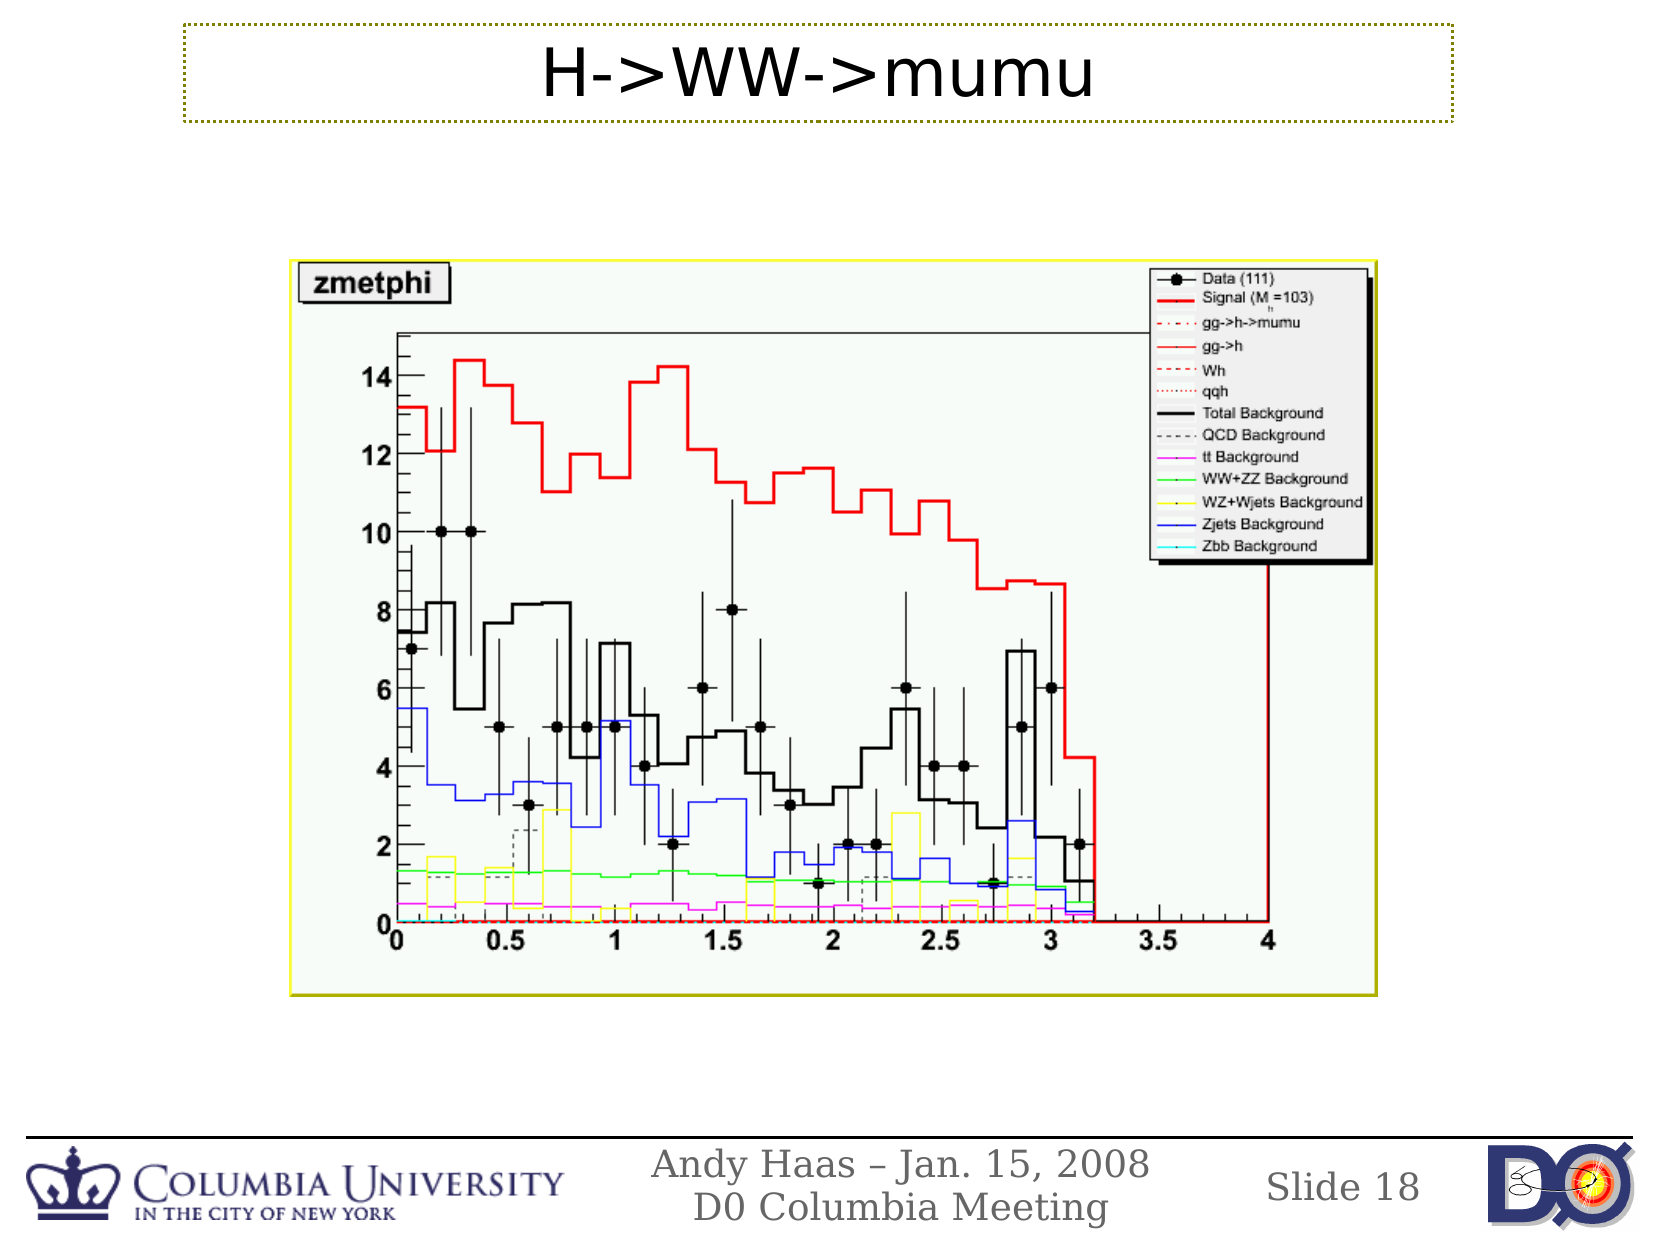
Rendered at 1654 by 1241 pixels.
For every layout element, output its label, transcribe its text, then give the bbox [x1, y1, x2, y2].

picture [289, 259, 1378, 997]
title H->WW->mumu [184, 24, 1453, 122]
picture [26, 1146, 565, 1220]
picture [1479, 1140, 1639, 1233]
